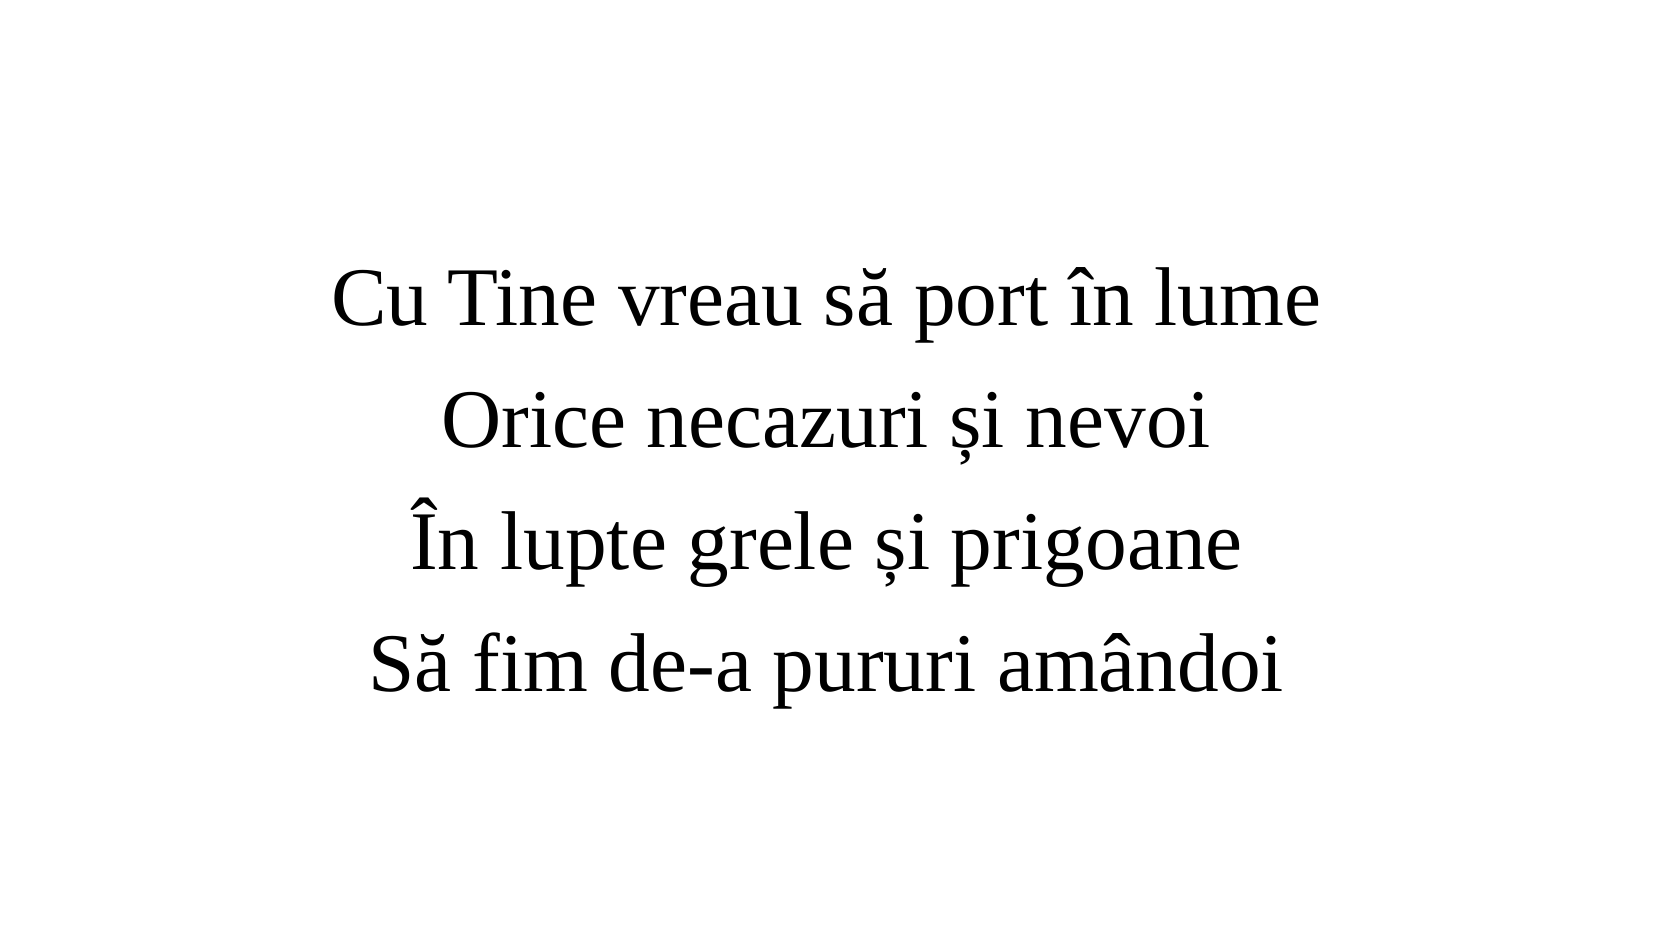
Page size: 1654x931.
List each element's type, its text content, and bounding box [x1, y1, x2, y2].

subtitle Cu Tine vreau să port în lume Orice necazuri și nevoi În lupte grele și prigoane Să fim de-a pururi amândoi [118, 238, 1536, 712]
